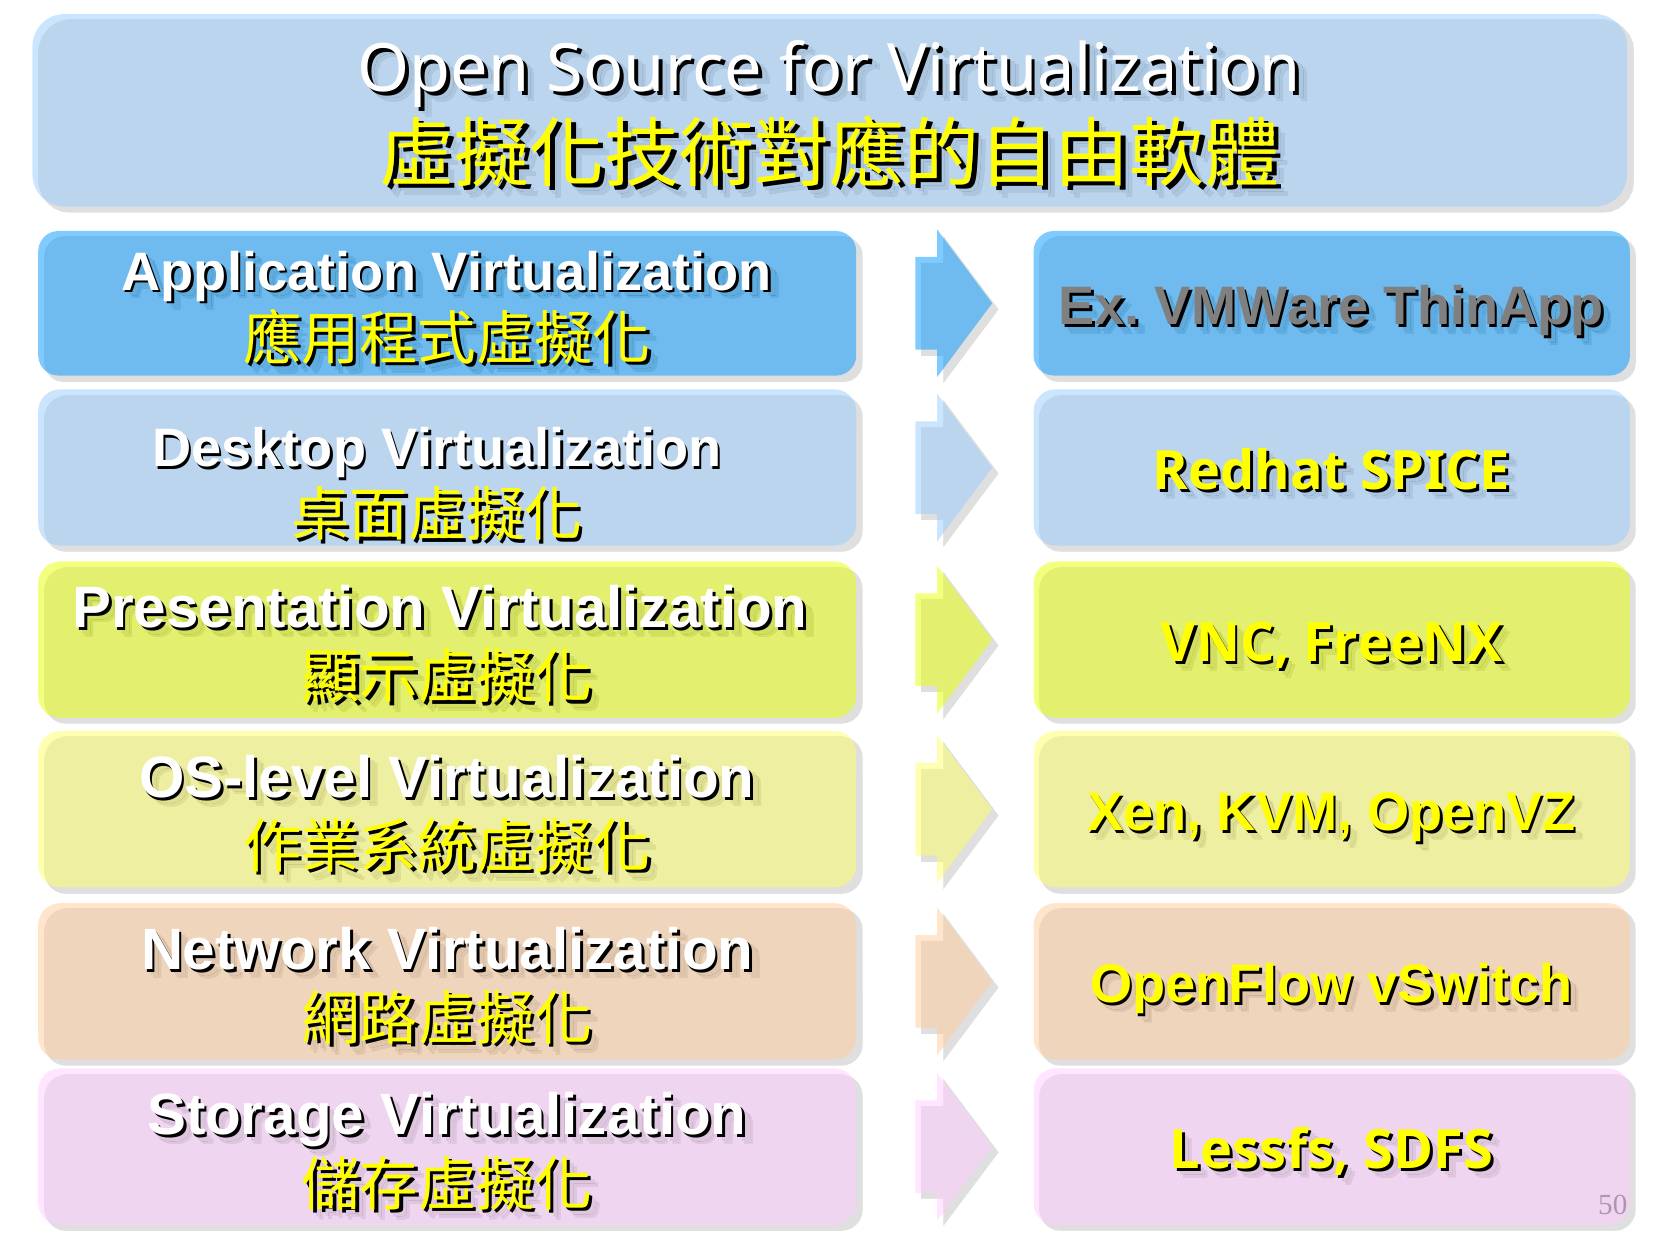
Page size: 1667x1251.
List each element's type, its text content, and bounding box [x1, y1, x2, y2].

text_box [915, 565, 993, 714]
text_box [915, 229, 993, 378]
text_box Open Source for Virtualization 虛擬化技術對應的自由軟體 [32, 13, 1628, 207]
text_box [915, 907, 993, 1056]
text_box Application Virtualization 應用程式虛擬化 [38, 230, 857, 376]
text_box Network Virtualization 網路虛擬化 [38, 903, 857, 1060]
text_box Lessfs, SDFS [1033, 1068, 1630, 1225]
text_box Desktop Virtualization 桌面虛擬化 [47, 405, 827, 546]
text_box Xen, KVM, OpenVZ [1033, 730, 1630, 888]
text_box [915, 1072, 993, 1221]
text_box OpenFlow vSwitch [1033, 903, 1630, 1060]
text_box [915, 735, 993, 884]
text_box Ex. VMWare ThinApp [1033, 230, 1630, 376]
text_box Redhat SPICE [1033, 389, 1630, 546]
text_box Presentation Virtualization 顯示虛擬化 [38, 561, 857, 718]
text_box Storage Virtualization 儲存虛擬化 [38, 1068, 857, 1225]
text_box OS-level Virtualization 作業系統虛擬化 [38, 730, 857, 888]
text_box [38, 389, 857, 546]
text_box VNC, FreeNX [1033, 561, 1630, 718]
text_box [915, 393, 993, 542]
